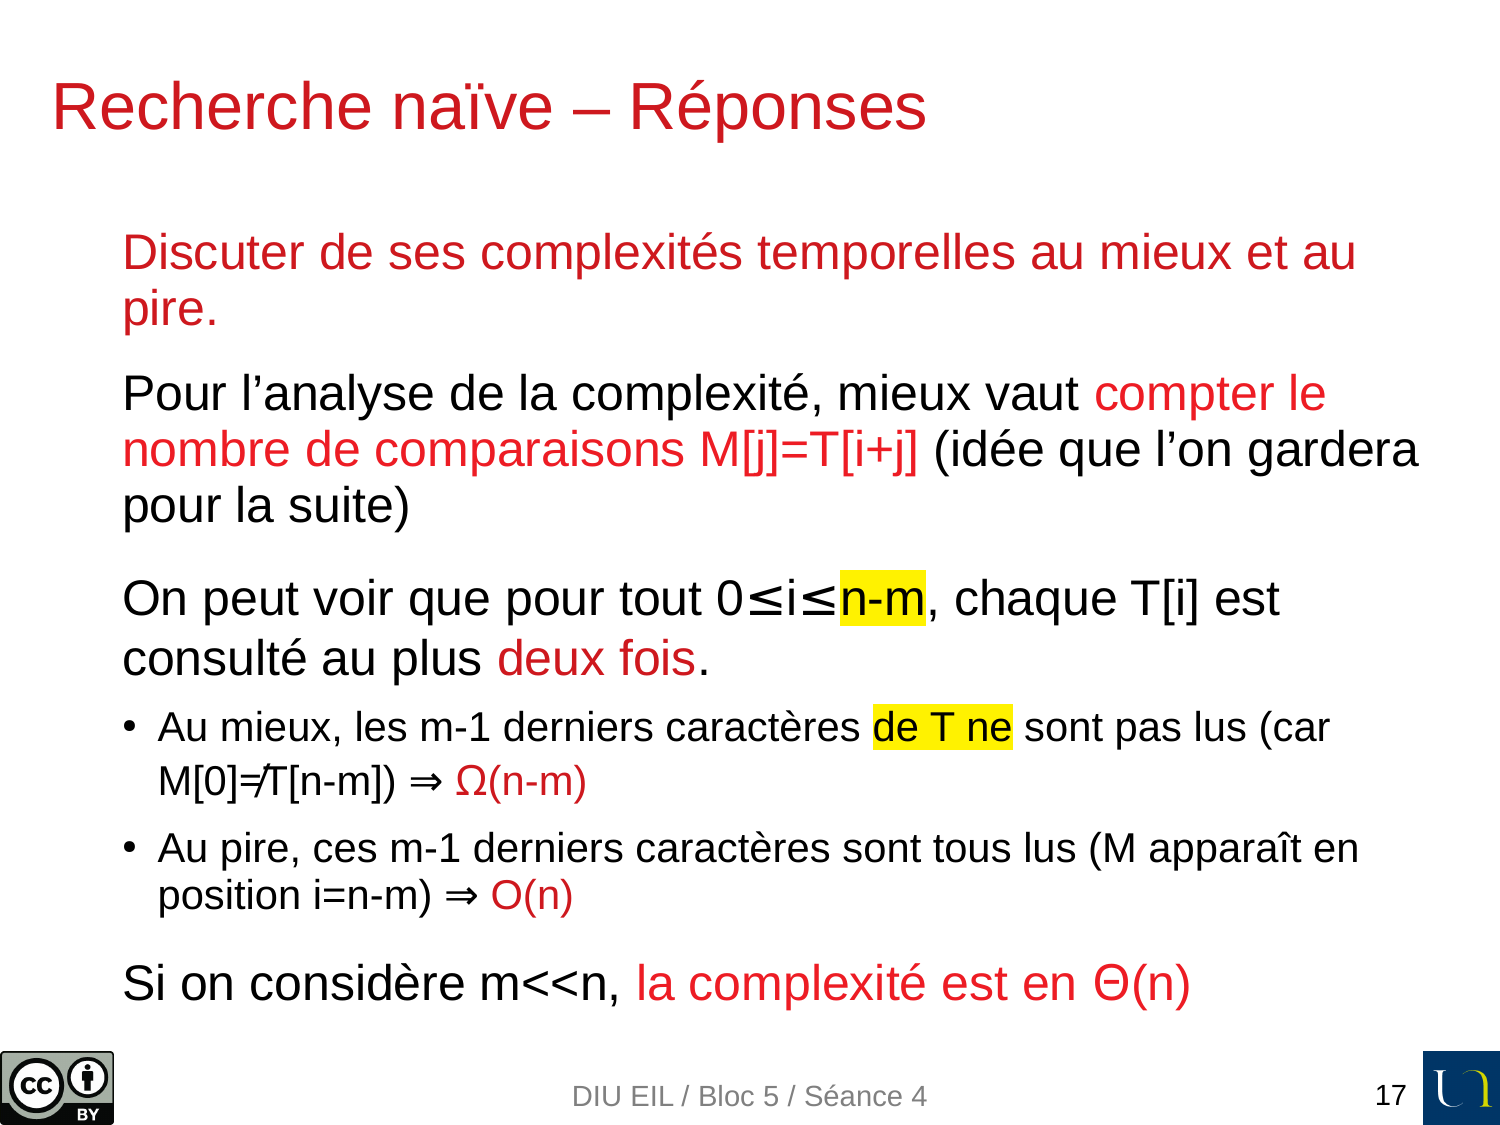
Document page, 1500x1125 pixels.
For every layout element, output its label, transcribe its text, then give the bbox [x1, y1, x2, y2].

title Recherche naïve – Réponses [51, 44, 1449, 170]
picture [0, 1051, 114, 1125]
list Discuter de ses complexités temporelles au mieux et au pire. Pour l’analyse de la complexité, mieux vaut compter le nombre de comparaisons M[j]=T[i+j] (idée que l’on gardera pour la suite) On peut voir que pour tout 0≤i≤n-m, chaque T[i] est consulté au plus deux fois. Au mieux, les m-1 derniers caractères de T ne sont pas lus (car M[0]≠T[n-m]) ⇒ Ω(n-m) Au pire, ces m-1 derniers caractères sont tous lus (M apparaît en position i=n-m) ⇒ O(n) Si on considère m<<n, la complexité est en Θ(n) [51, 224, 1449, 1052]
picture [1417, 1051, 1500, 1125]
